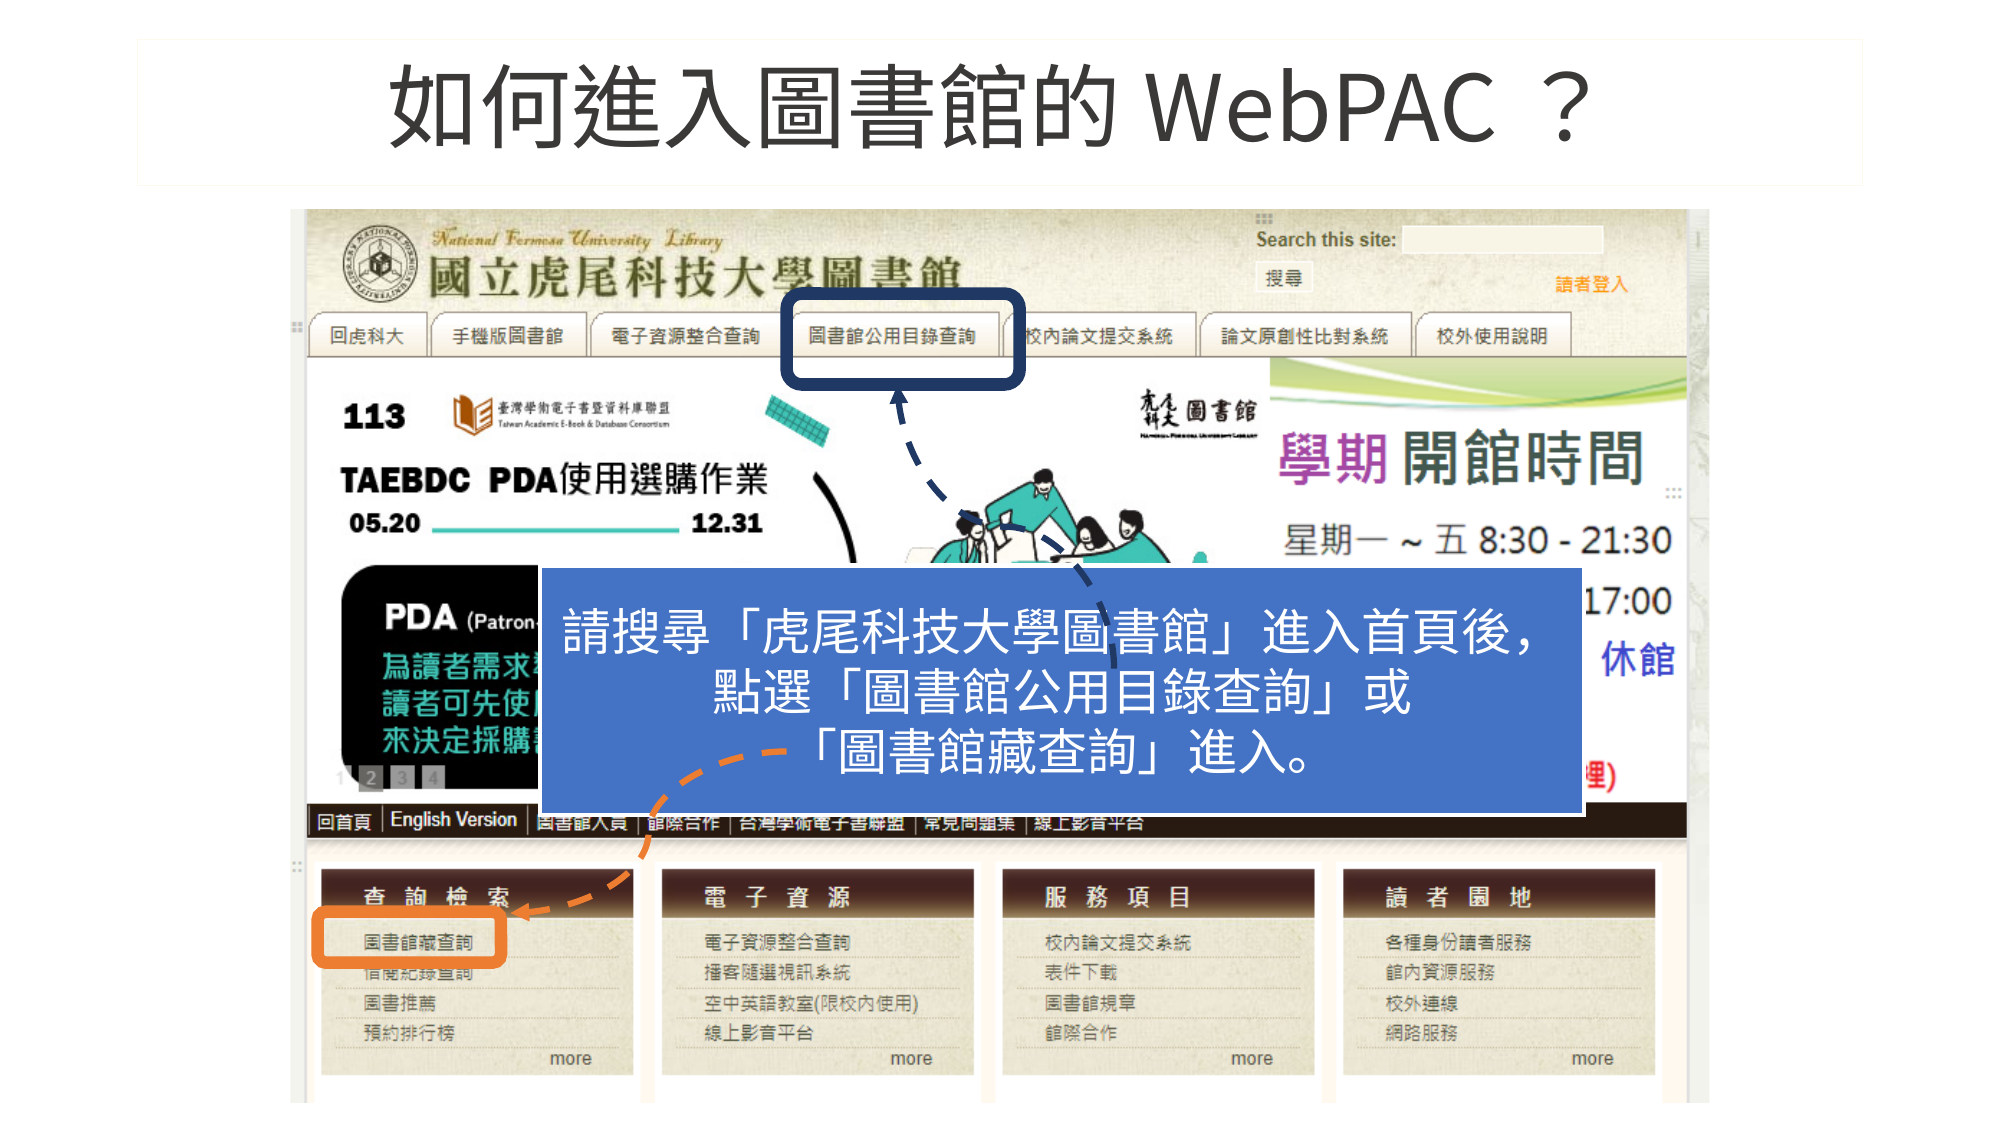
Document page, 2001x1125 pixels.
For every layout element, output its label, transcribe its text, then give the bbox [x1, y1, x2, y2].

picture [290, 209, 1710, 1103]
title 如何進入圖書館的WebPAC？ [137, 39, 1863, 186]
text_box 請搜尋「虎尾科技大學圖書館」進入首頁後， 點選「圖書館公用目錄查詢」或 「圖書館藏查詢」進入。 [540, 565, 1584, 815]
